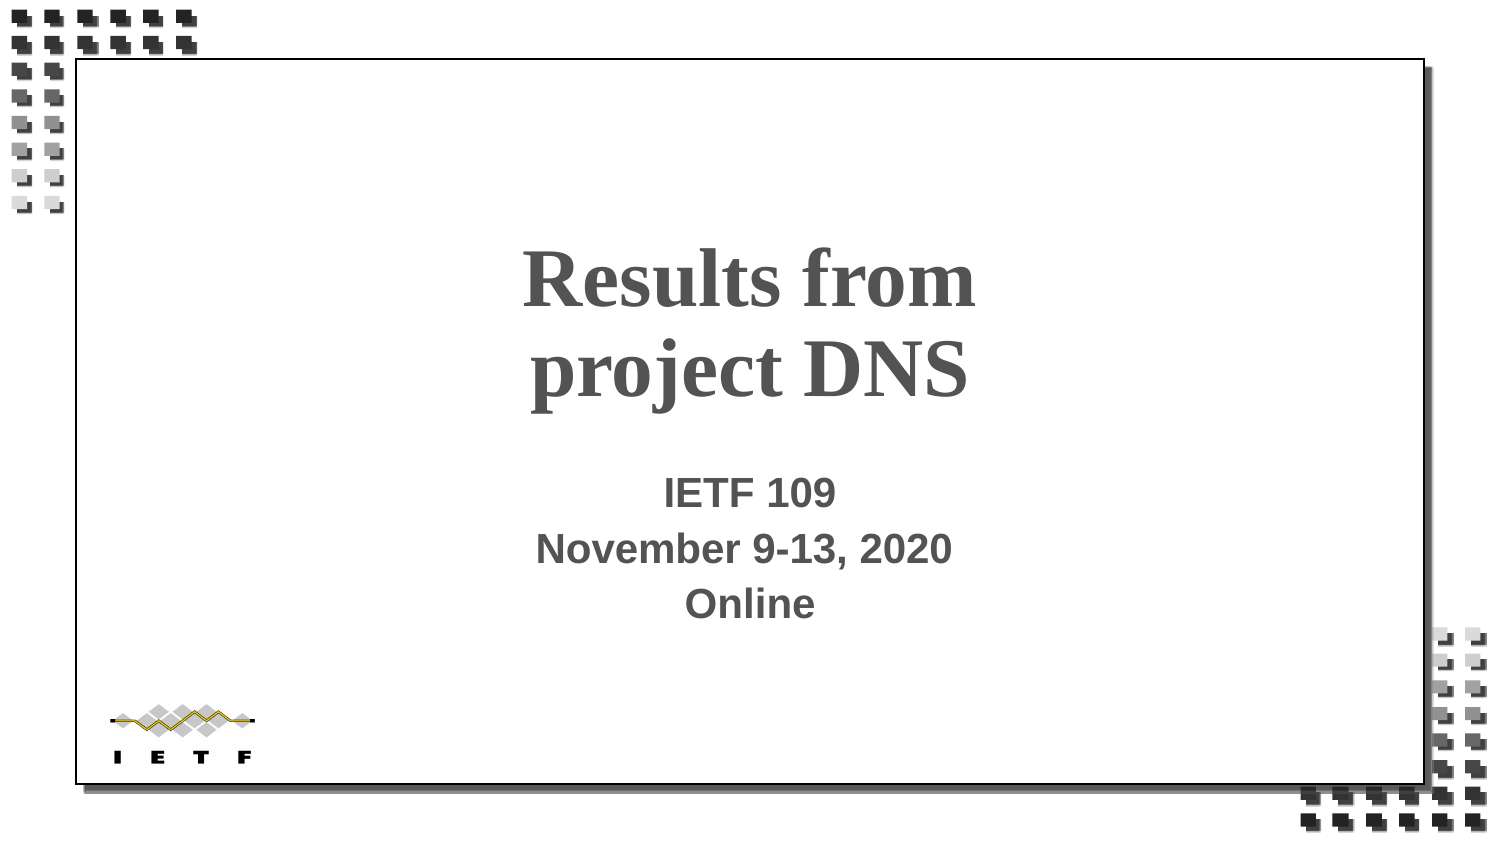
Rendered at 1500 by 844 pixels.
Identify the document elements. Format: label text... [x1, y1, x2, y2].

picture [102, 696, 263, 769]
subtitle IETF 109 November 9-13, 2020 Online [414, 463, 1086, 637]
title Results from project DNS [414, 214, 1086, 422]
